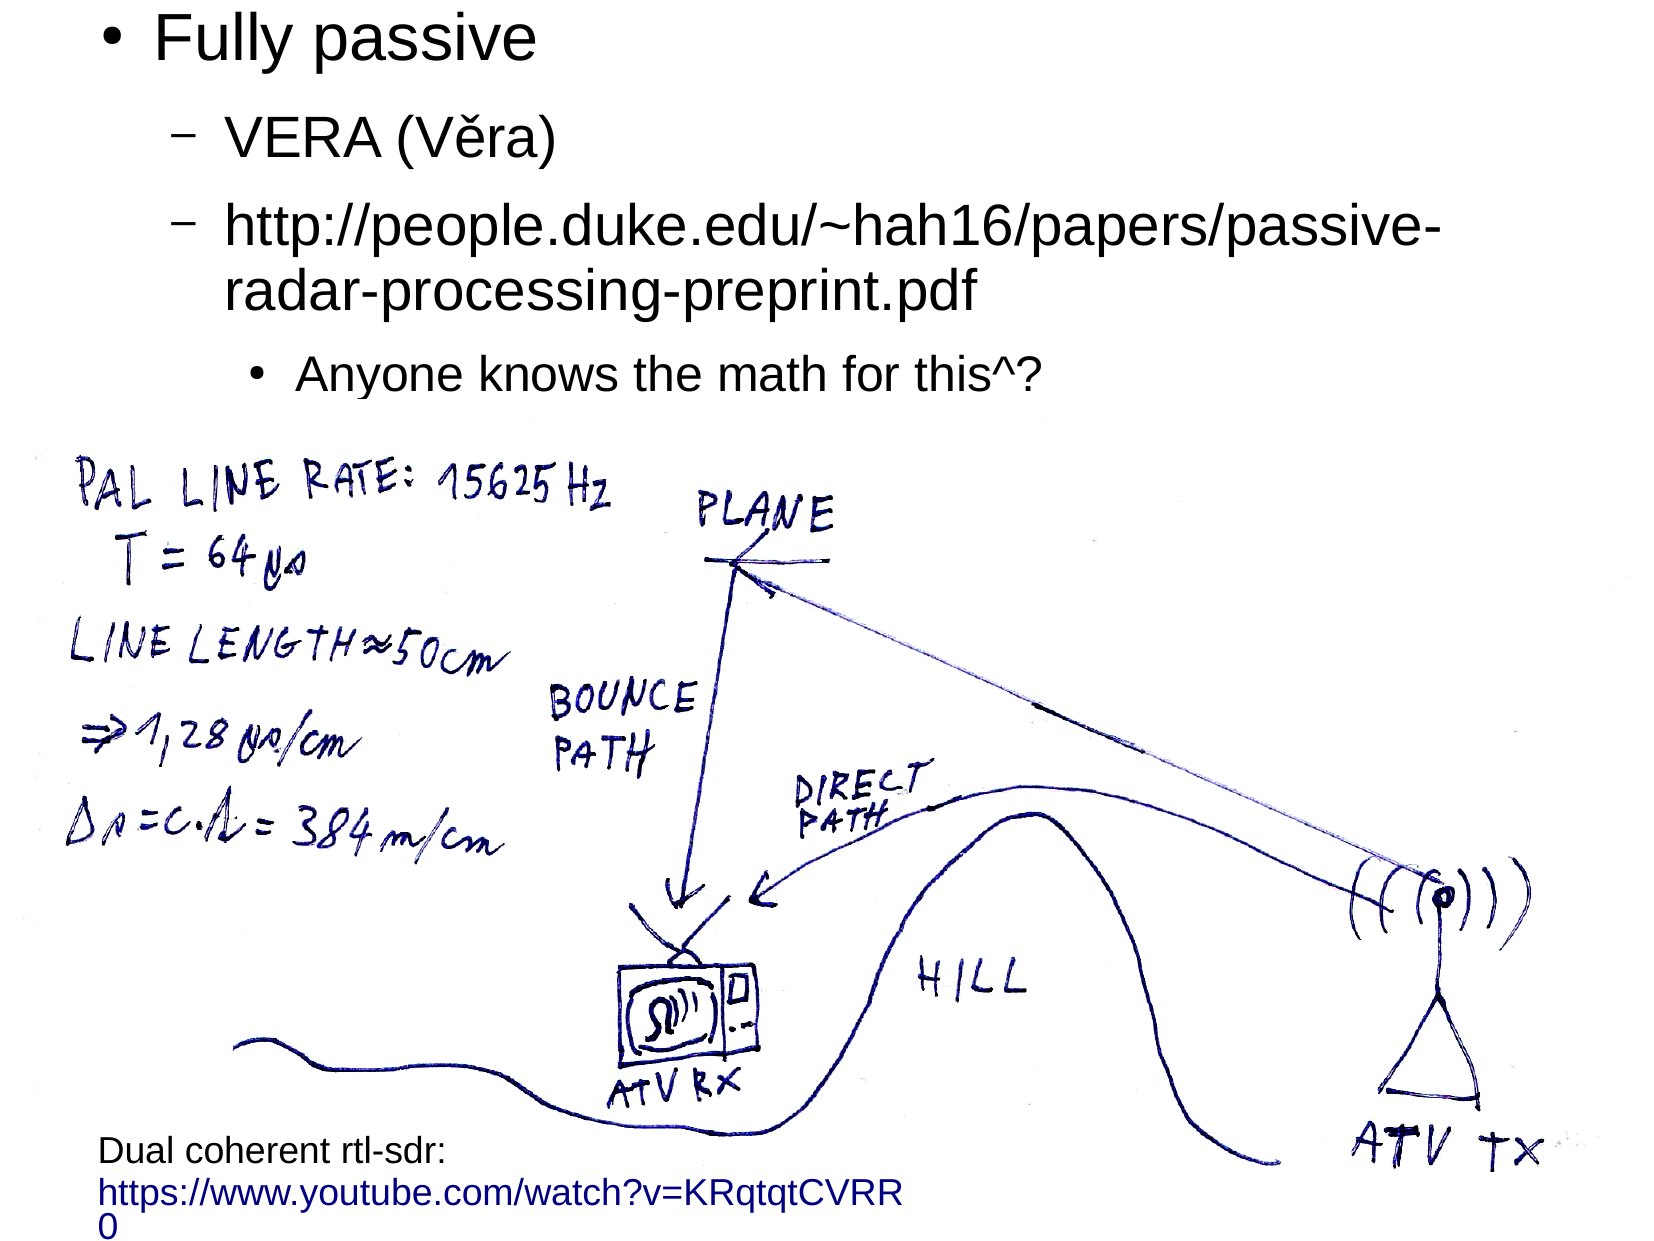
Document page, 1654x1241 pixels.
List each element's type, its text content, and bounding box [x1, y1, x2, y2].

picture [23, 399, 1645, 1172]
list Fully passive VERA (Věra) http://people.duke.edu/~hah16/papers/passive-radar-processing-preprint.pdf Anyone knows the math for this^? [82, 0, 1571, 399]
text_box Dual coherent rtl-sdr: https://www.youtube.com/watch?v=KRqtqtCVRR0 [82, 1122, 937, 1221]
